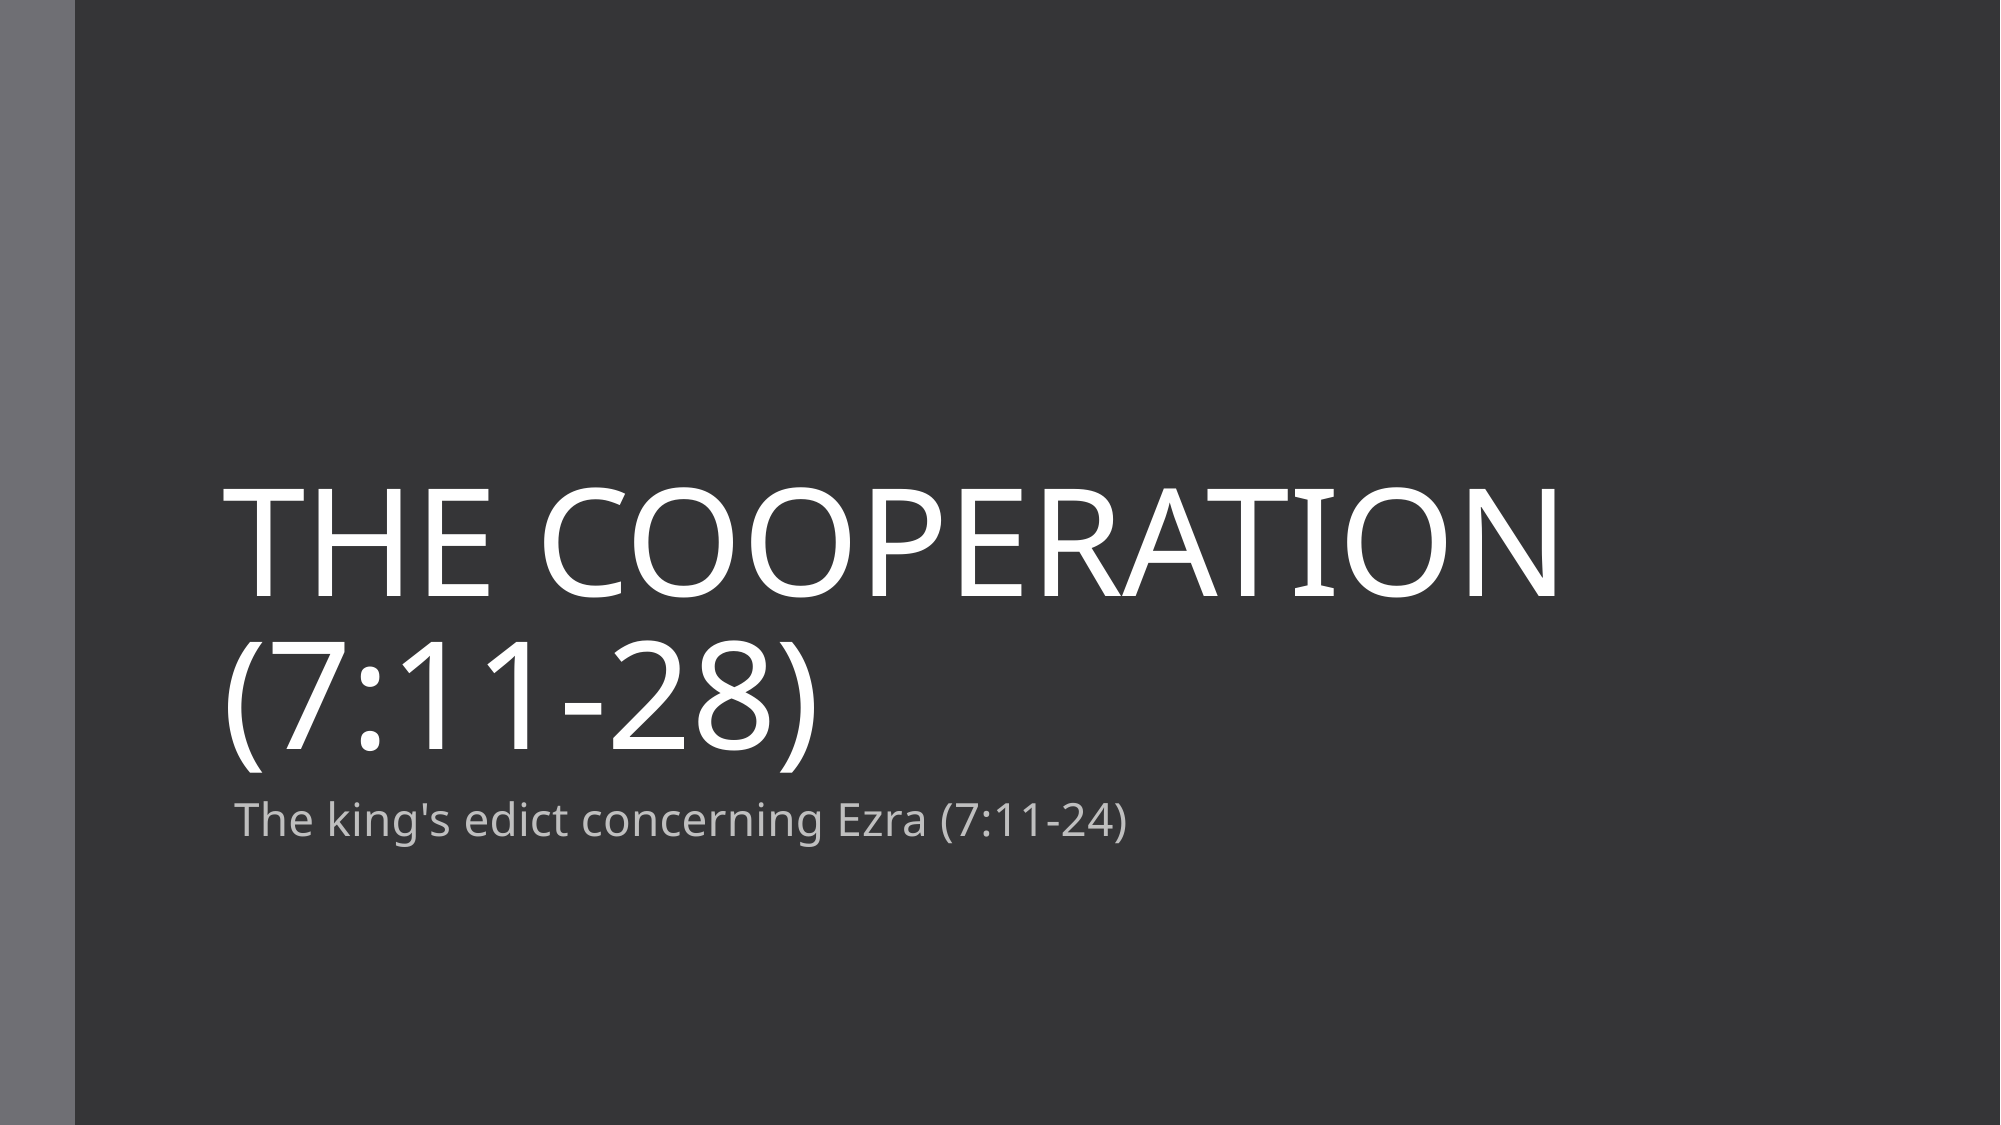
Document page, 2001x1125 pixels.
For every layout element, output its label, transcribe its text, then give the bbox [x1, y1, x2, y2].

subtitle The king's edict concerning Ezra (7:11-24) [206, 787, 1752, 1066]
title THE COOPERATION (7:11-28) [206, 124, 1752, 787]
